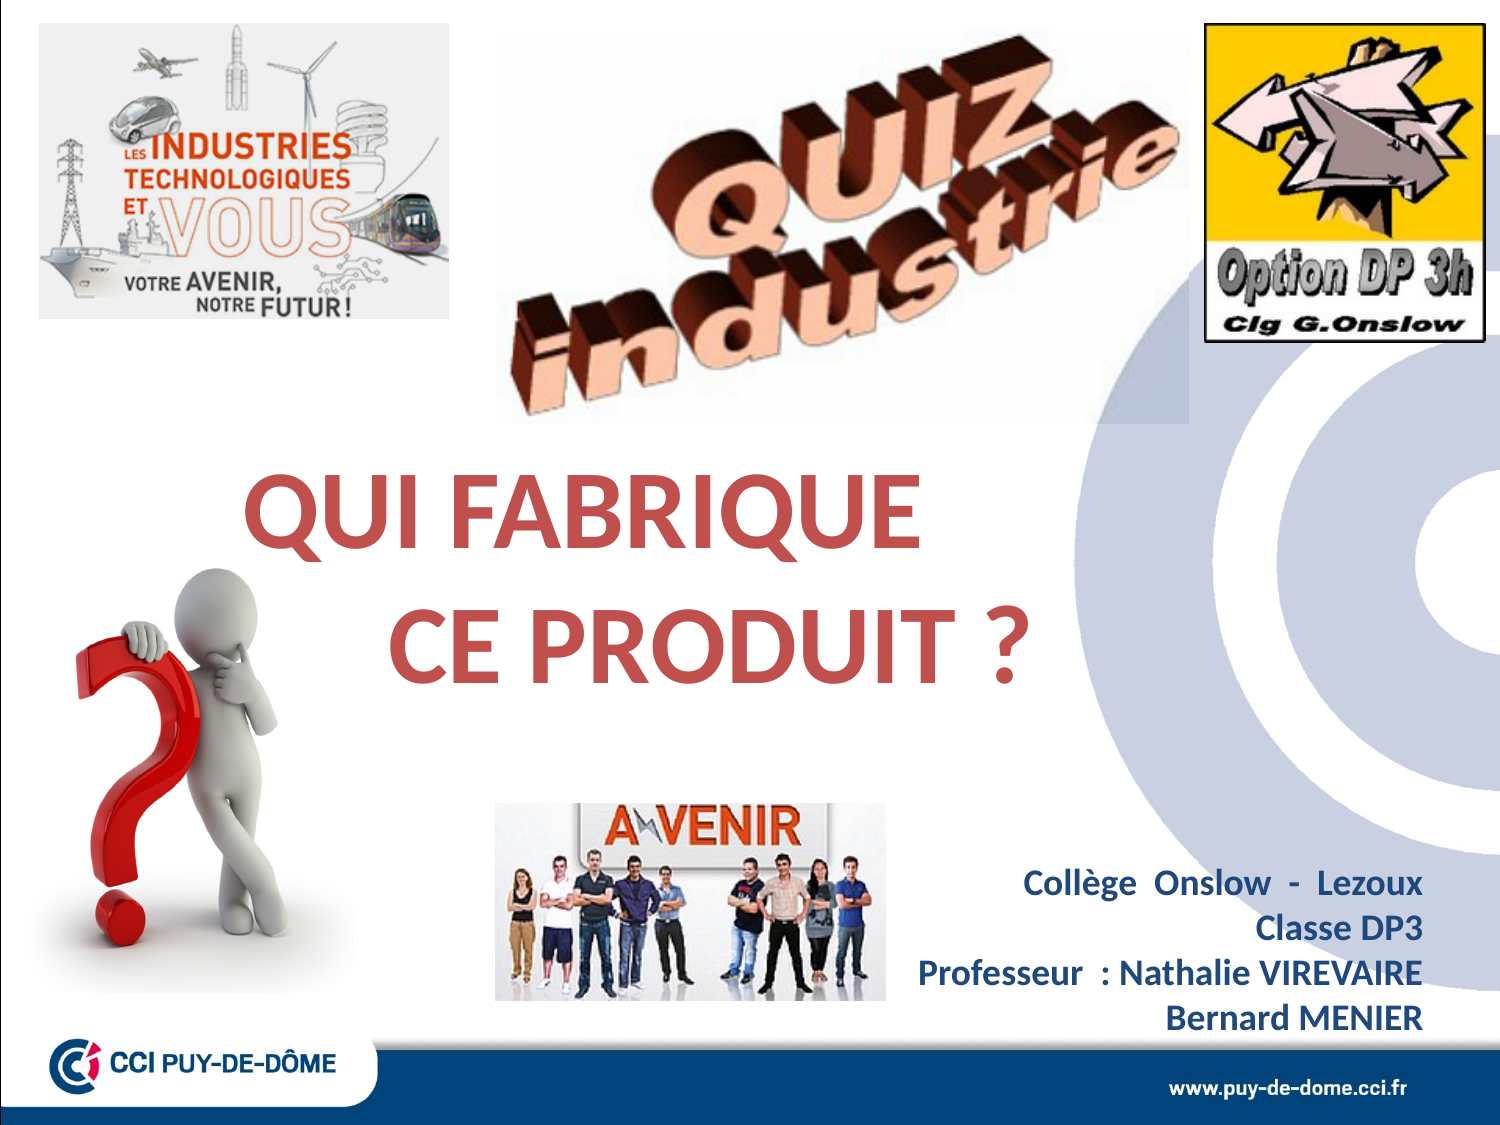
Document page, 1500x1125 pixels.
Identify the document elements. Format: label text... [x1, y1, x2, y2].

picture [1204, 23, 1486, 343]
text_box QUI FABRIQUE CE PRODUIT ? [106, 444, 1087, 697]
picture [23, 23, 1189, 1001]
text_box Collège Onslow - Lezoux Classe DP3 Professeur : Nathalie VIREVAIRE Bernard MENIER [501, 850, 1447, 1087]
